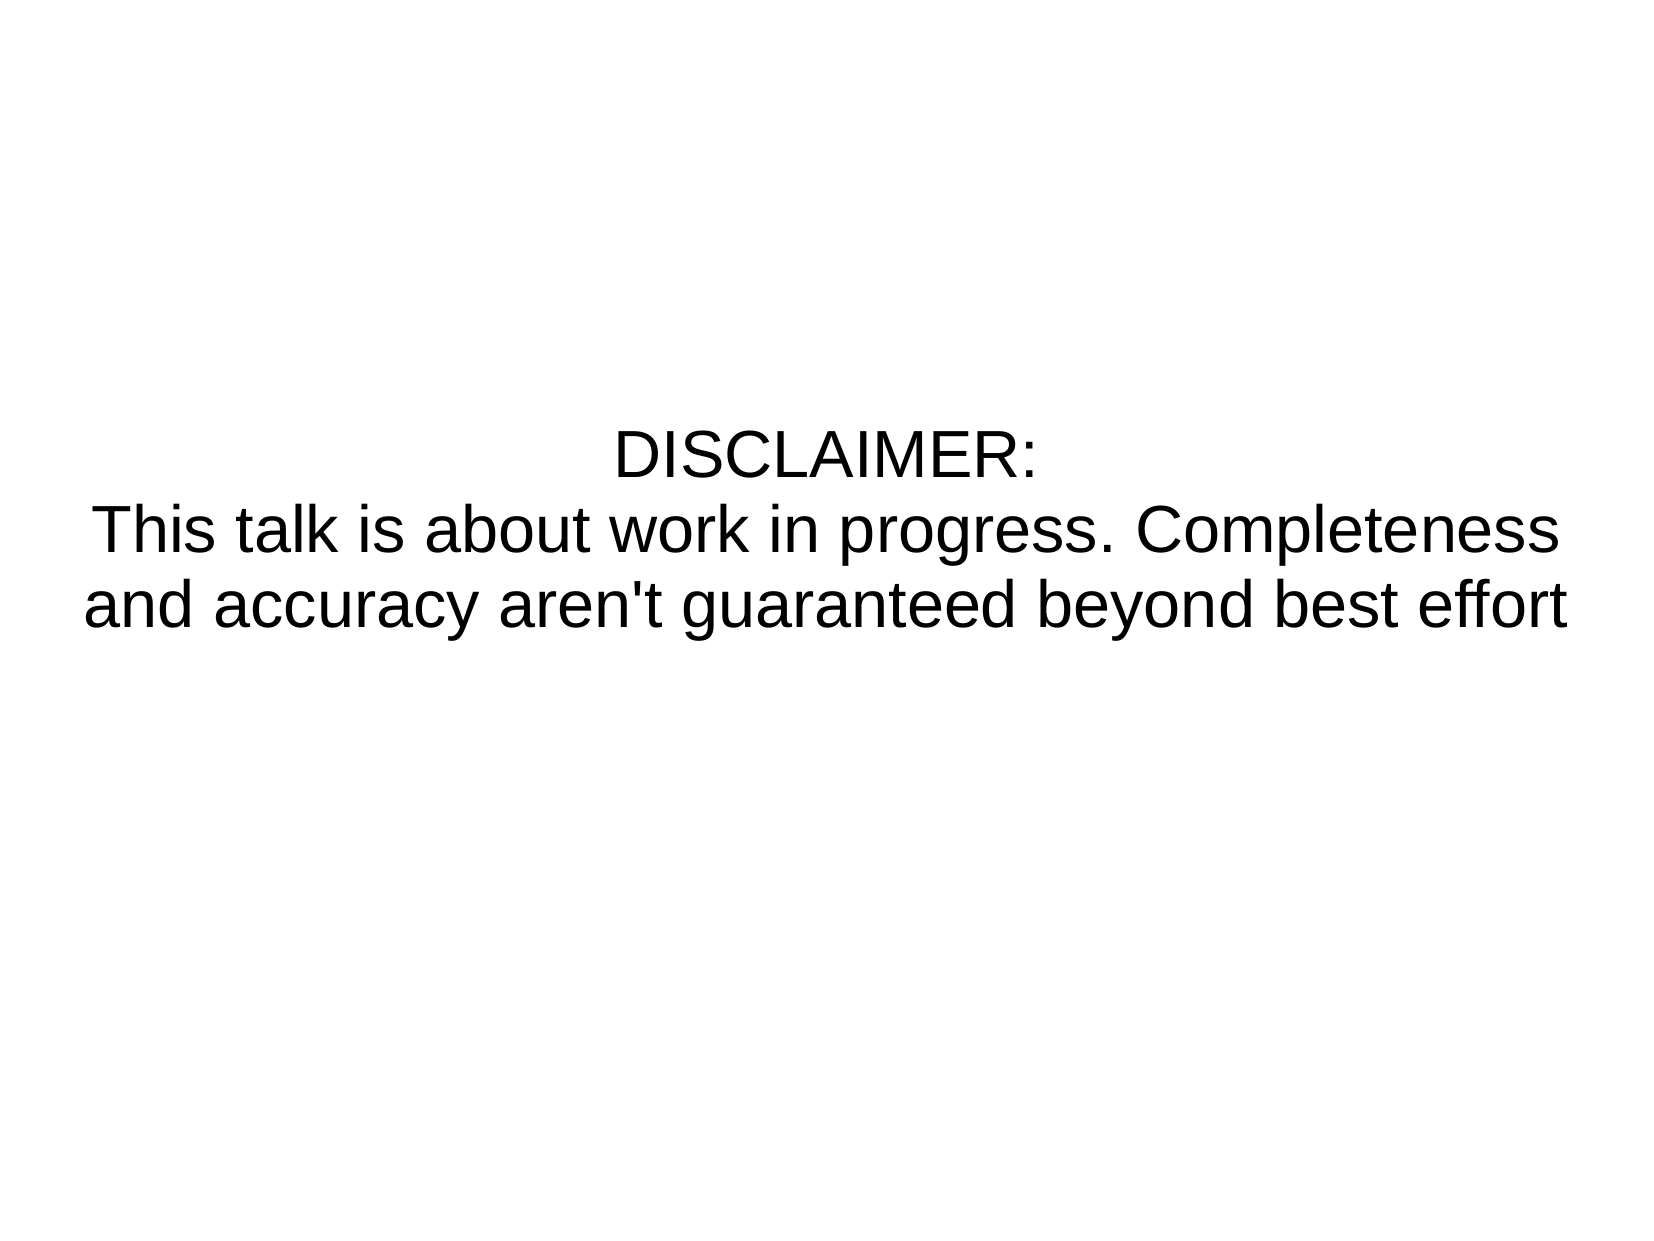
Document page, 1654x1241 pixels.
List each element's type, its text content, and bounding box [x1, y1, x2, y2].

subtitle DISCLAIMER: This talk is about work in progress. Completeness and accuracy aren't guaranteed beyond best effort [82, 49, 1571, 1010]
